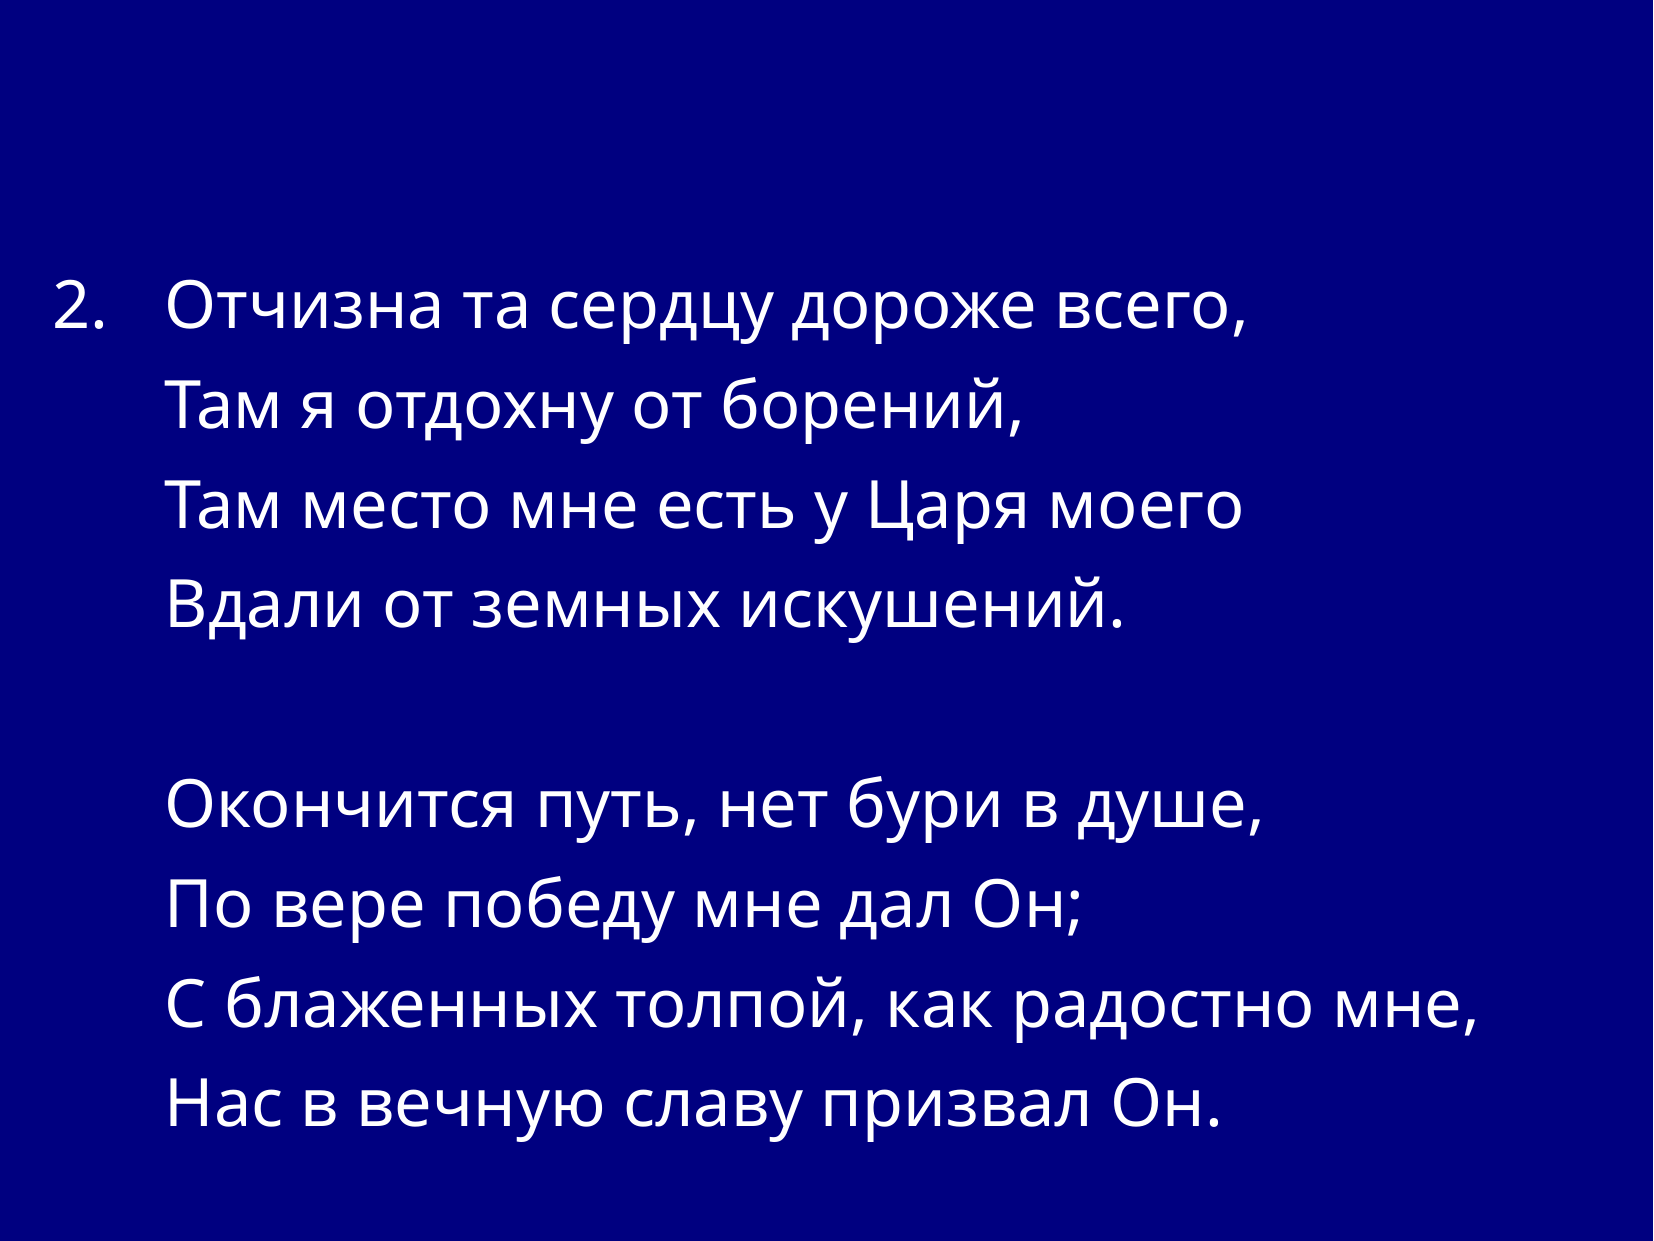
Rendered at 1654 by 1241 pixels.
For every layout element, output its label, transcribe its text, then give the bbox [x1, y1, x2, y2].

text_box 2. Отчизна та сердцу дороже всего, Там я отдохну от борений, Там место мне есть у Царя моего Вдали от земных искушений. Окончится путь, нет бури в душе, По вере победу мне дал Он; С блаженных толпой, как радостно мне, Нас в вечную славу призвал Он. [37, 150, 1653, 1163]
